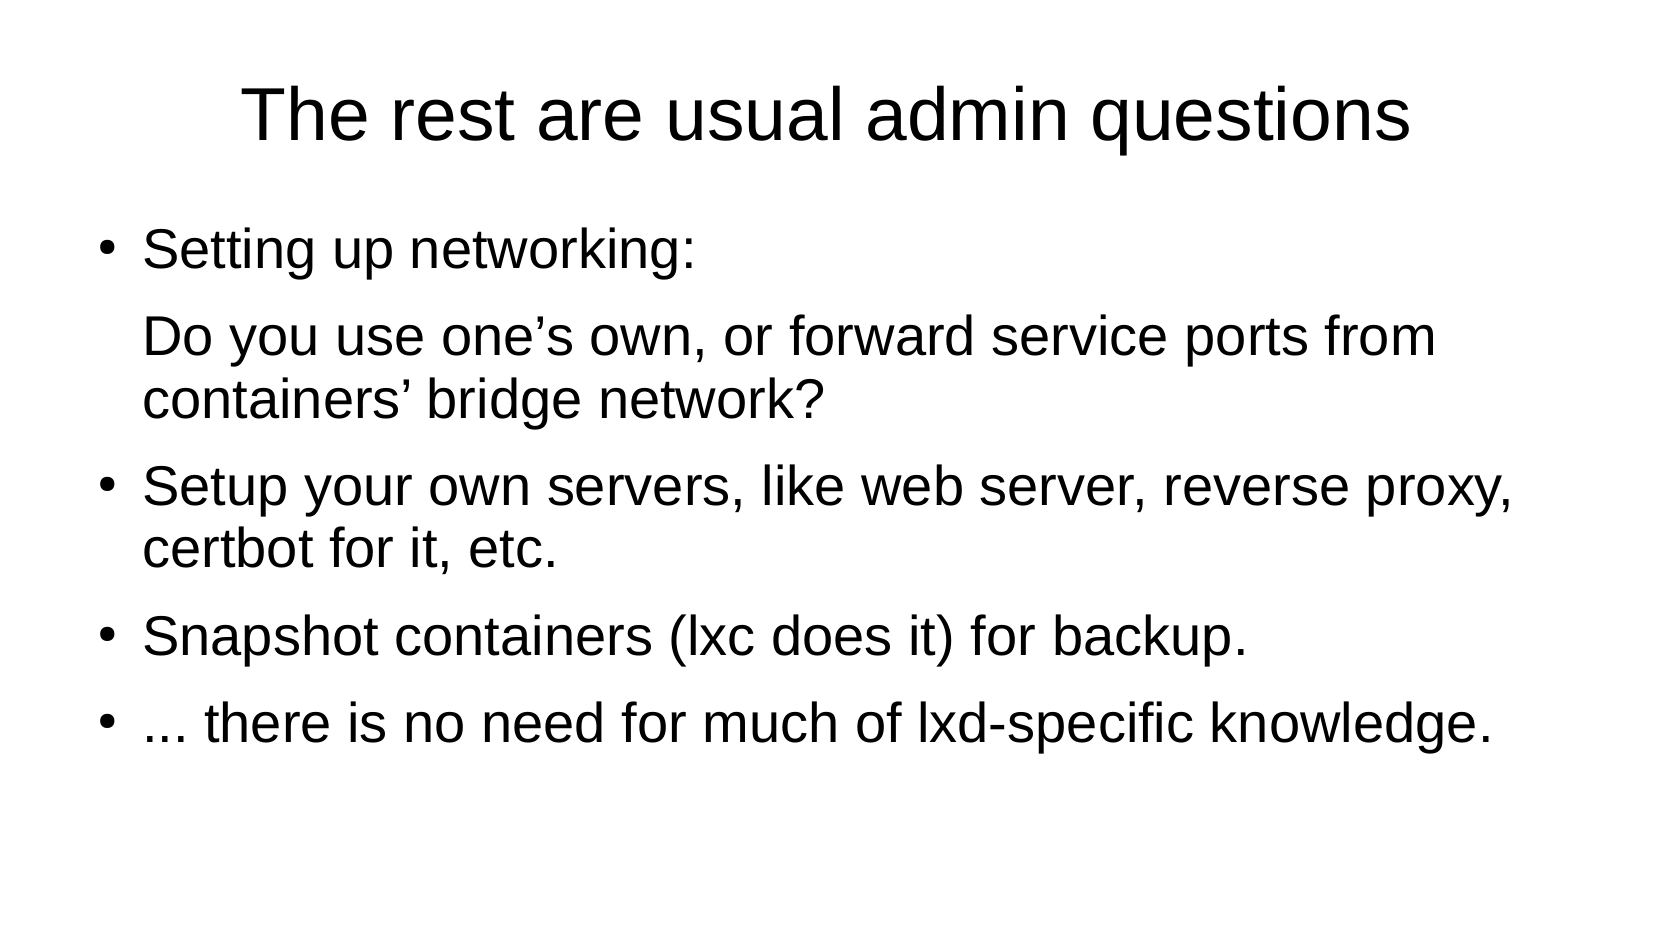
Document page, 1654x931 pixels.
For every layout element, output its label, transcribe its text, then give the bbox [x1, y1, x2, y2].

title The rest are usual admin questions [82, 37, 1571, 193]
list Setting up networking: Do you use one’s own, or forward service ports from containers’ bridge network? Setup your own servers, like web server, reverse proxy, certbot for it, etc. Snapshot containers (lxc does it) for backup. ... there is no need for much of lxd-specific knowledge. [82, 217, 1571, 758]
